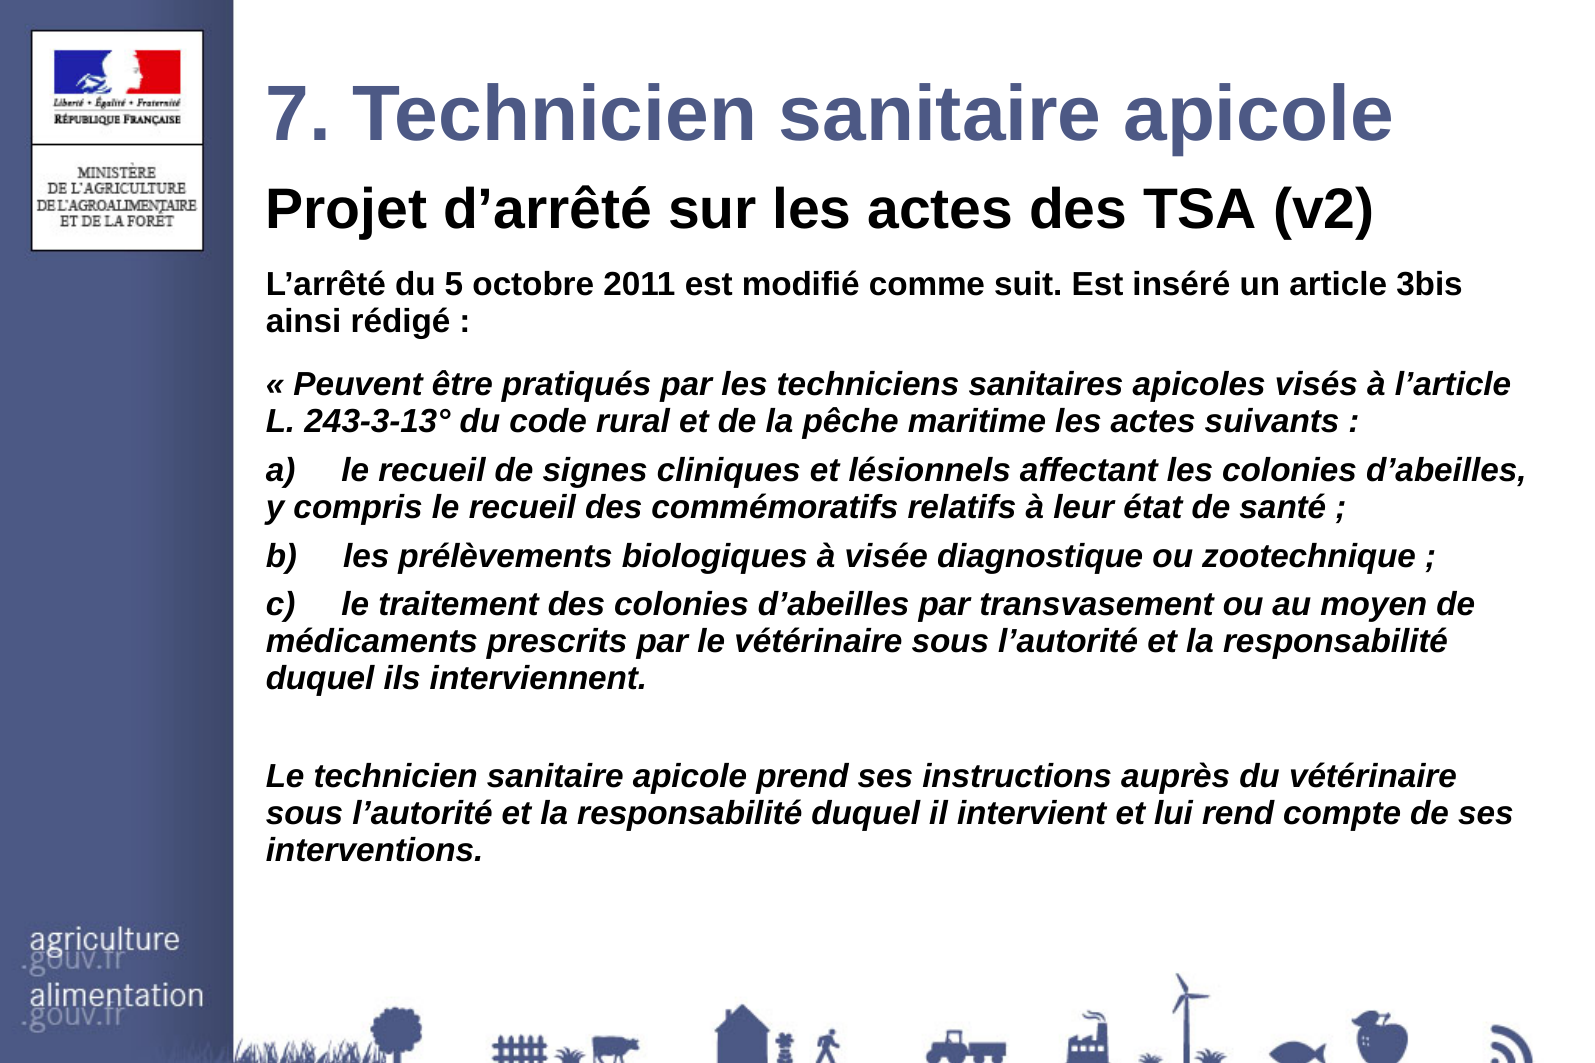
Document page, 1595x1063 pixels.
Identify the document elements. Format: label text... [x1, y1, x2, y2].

title 7. Technicien sanitaire apicole [265, 49, 1536, 177]
list Projet d’arrêté sur les actes des TSA (v2) L’arrêté du 5 octobre 2011 est modifié comme suit. Est inséré un article 3bis ainsi rédigé : « Peuvent être pratiqués par les techniciens sanitaires apicoles visés à l’article L. 243-3-13° du code rural et de la pêche maritime les actes suivants : a) le recueil de signes cliniques et lésionnels affectant les colonies d’abeilles, y compris le recueil des commémoratifs relatifs à leur état de santé ; b) les prélèvements biologiques à visée diagnostique ou zootechnique ; c) le traitement des colonies d’abeilles par transvasement ou au moyen de médicaments prescrits par le vétérinaire sous l’autorité et la responsabilité duquel ils interviennent. Le technicien sanitaire apicole prend ses instructions auprès du vétérinaire sous l’autorité et la responsabilité duquel il intervient et lui rend compte de ses interventions. [265, 177, 1536, 1004]
picture [0, 0, 1595, 1063]
